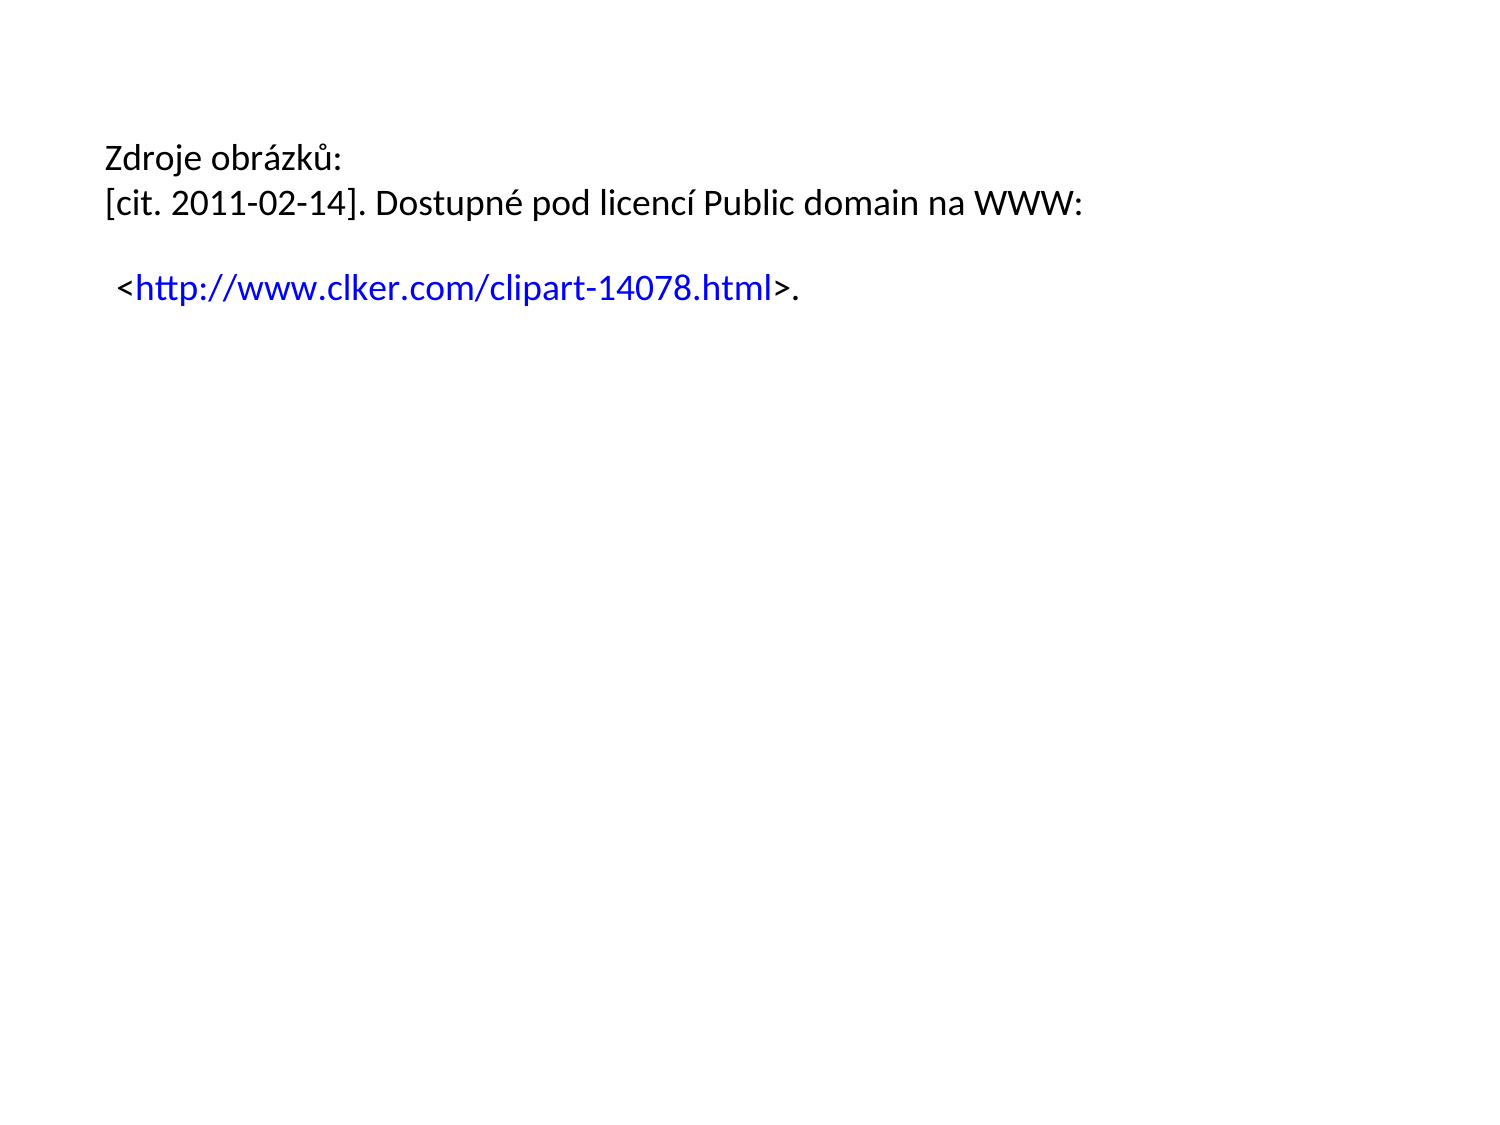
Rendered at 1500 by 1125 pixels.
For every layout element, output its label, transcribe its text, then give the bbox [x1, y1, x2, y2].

text_box Zdroje obrázků: [cit. 2011-02-14]. Dostupné pod licencí Public domain na WWW: [90, 125, 1099, 231]
text_box <http://www.clker.com/clipart-14078.html>. [101, 255, 824, 316]
